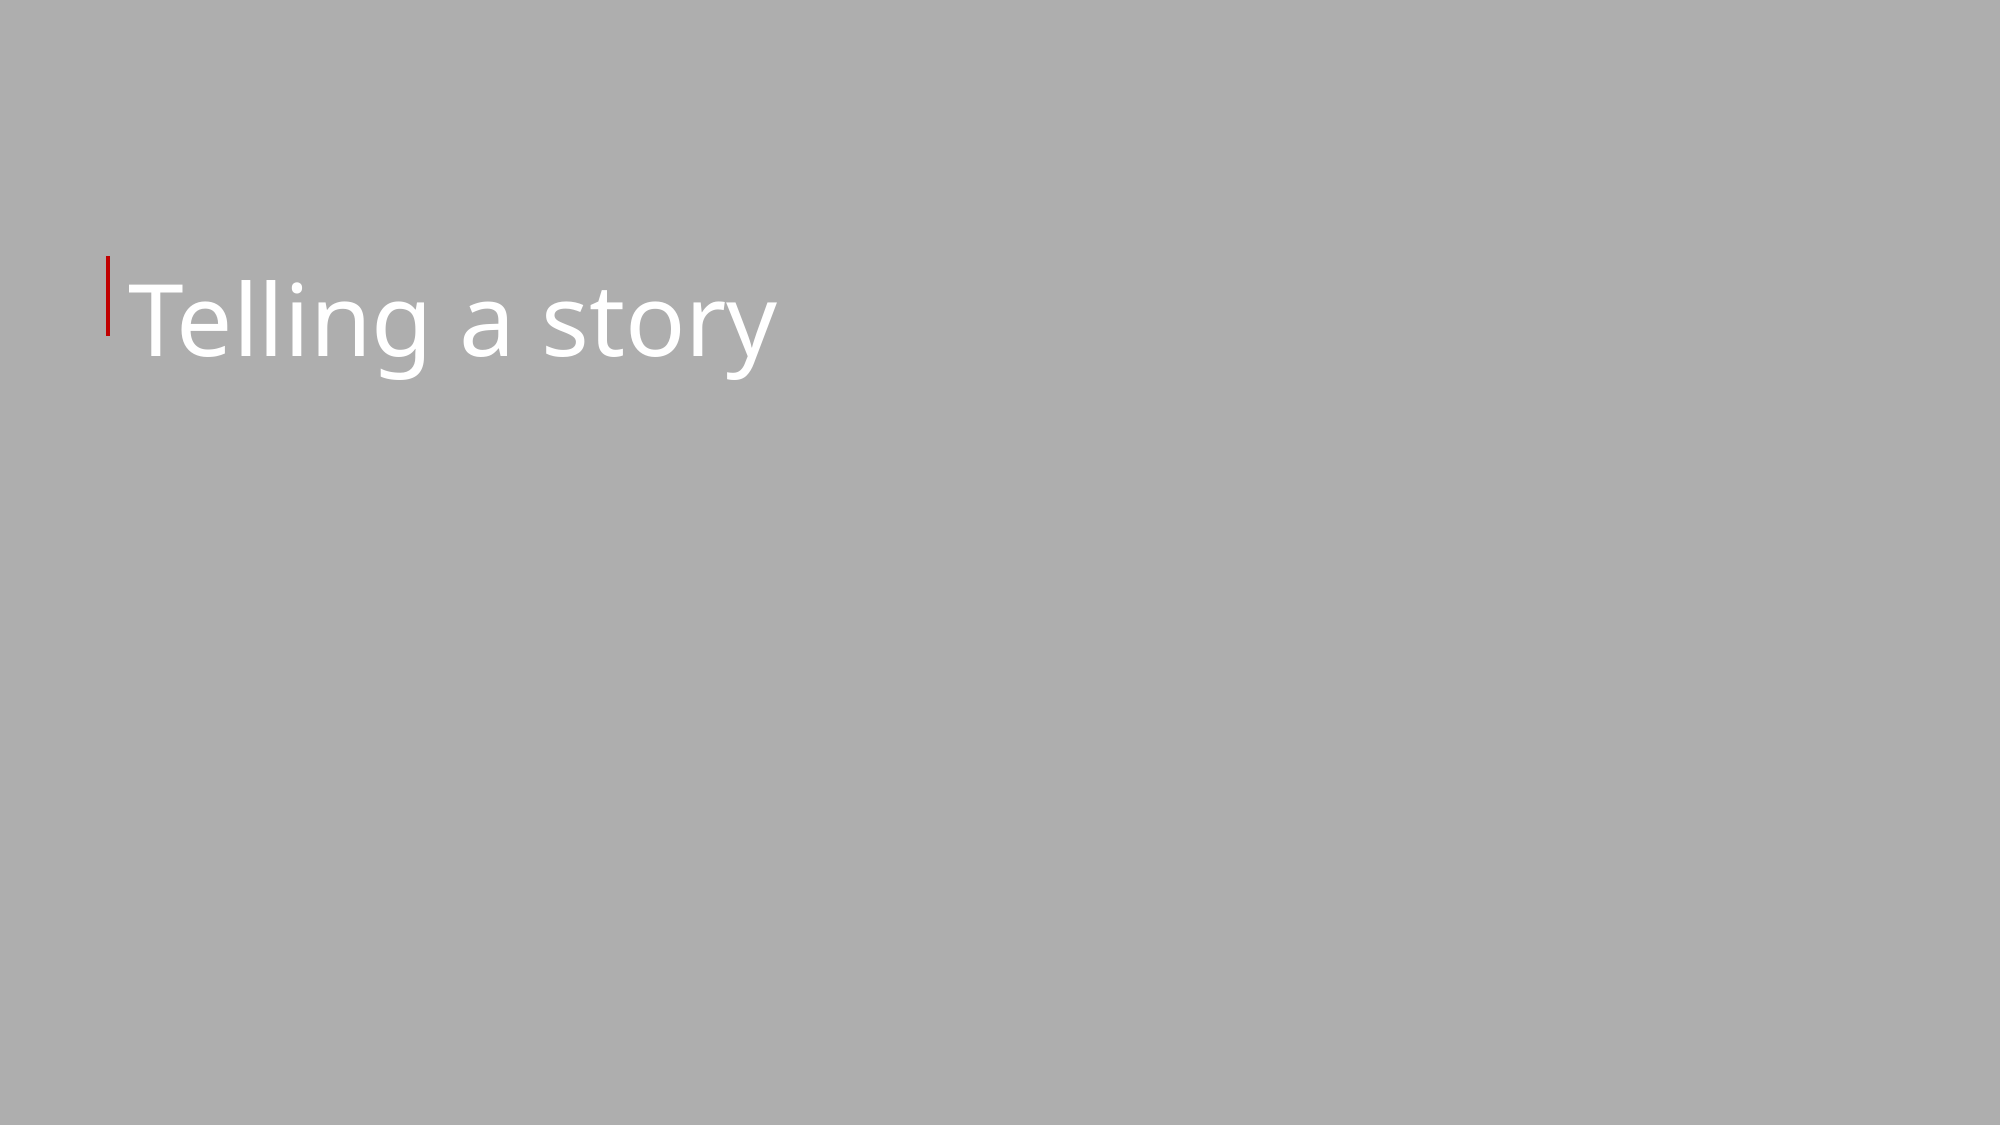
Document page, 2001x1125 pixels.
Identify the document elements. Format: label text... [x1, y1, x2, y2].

text_box Telling a story [113, 189, 798, 364]
text_box [0, 0, 2000, 1125]
